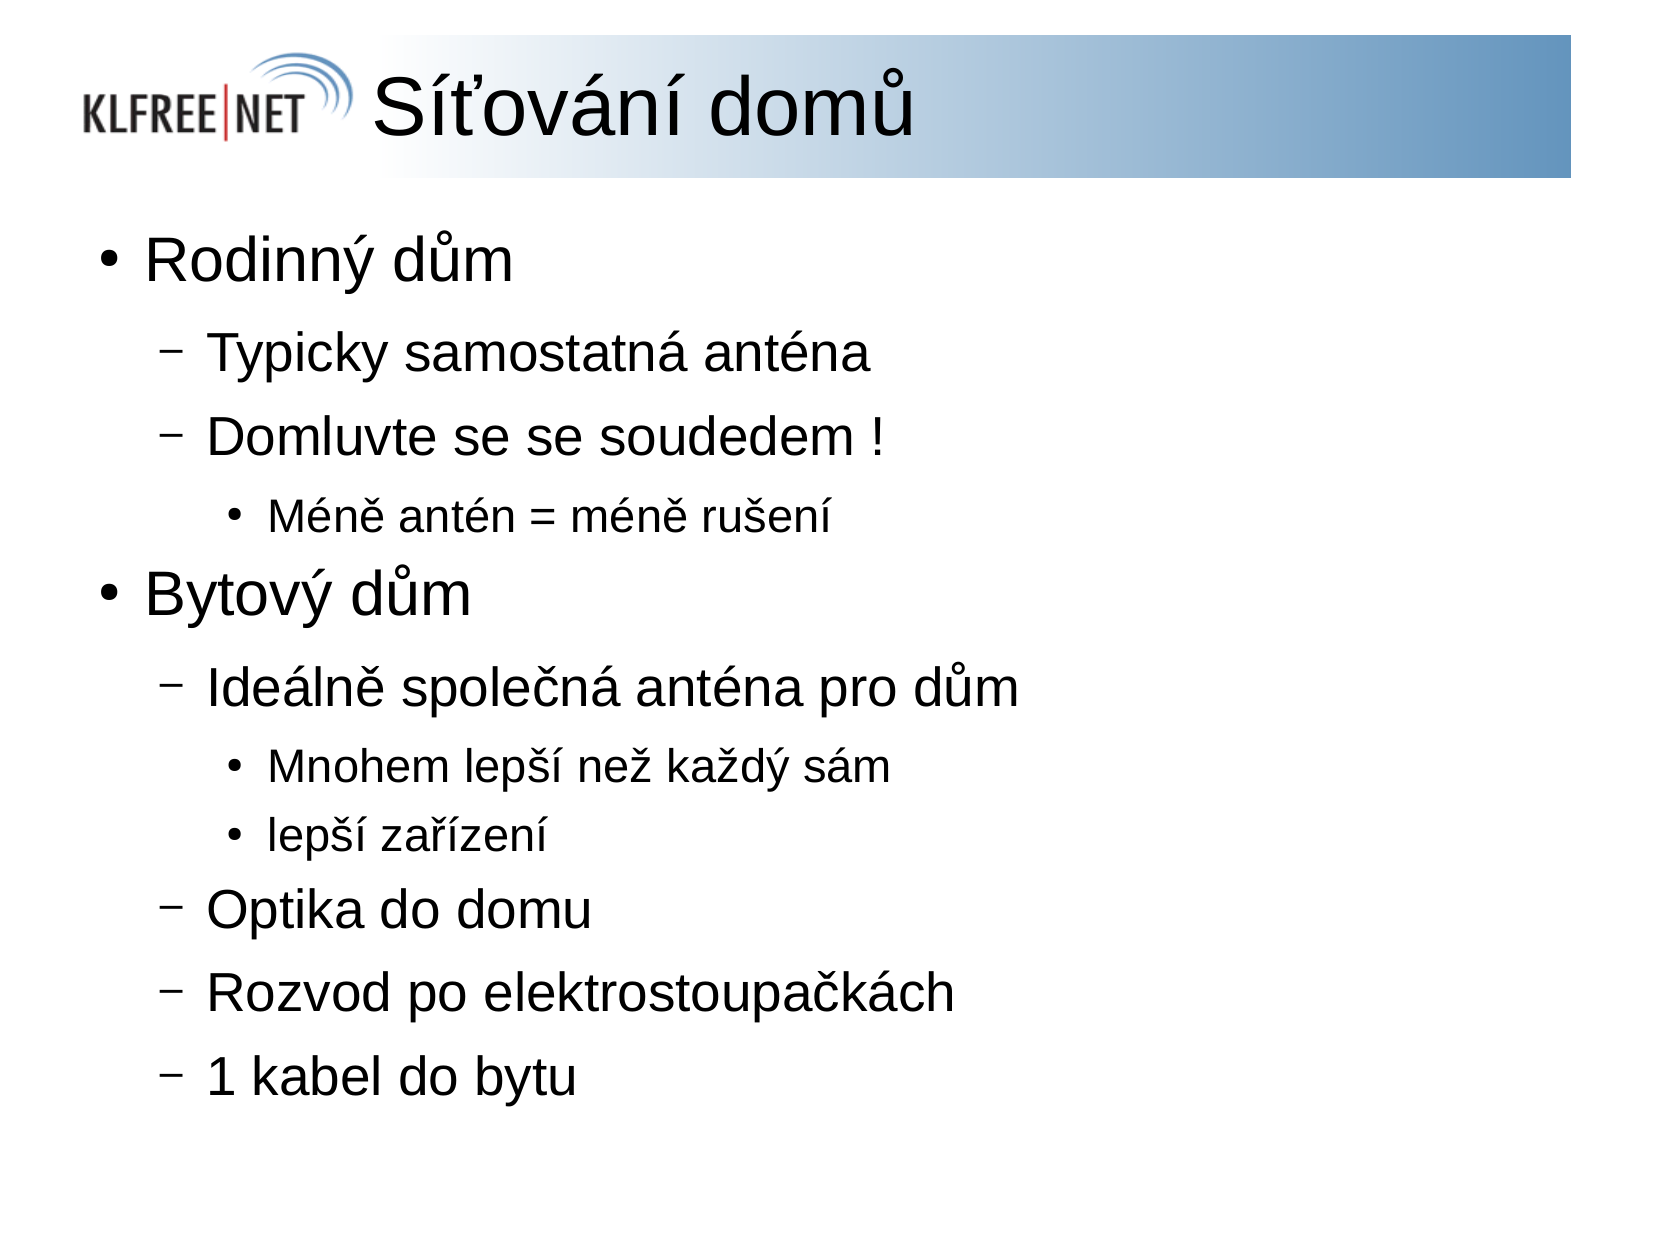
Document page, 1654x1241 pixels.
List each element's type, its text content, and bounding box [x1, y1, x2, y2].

title Síťování domů [371, 47, 1560, 166]
list Rodinný dům Typicky samostatná anténa Domluvte se se soudedem ! Méně antén = méně rušení Bytový dům Ideálně společná anténa pro dům Mnohem lepší než každý sám lepší zařízení Optika do domu Rozvod po elektrostoupačkách 1 kabel do bytu [82, 224, 1571, 1111]
picture [59, 11, 372, 201]
